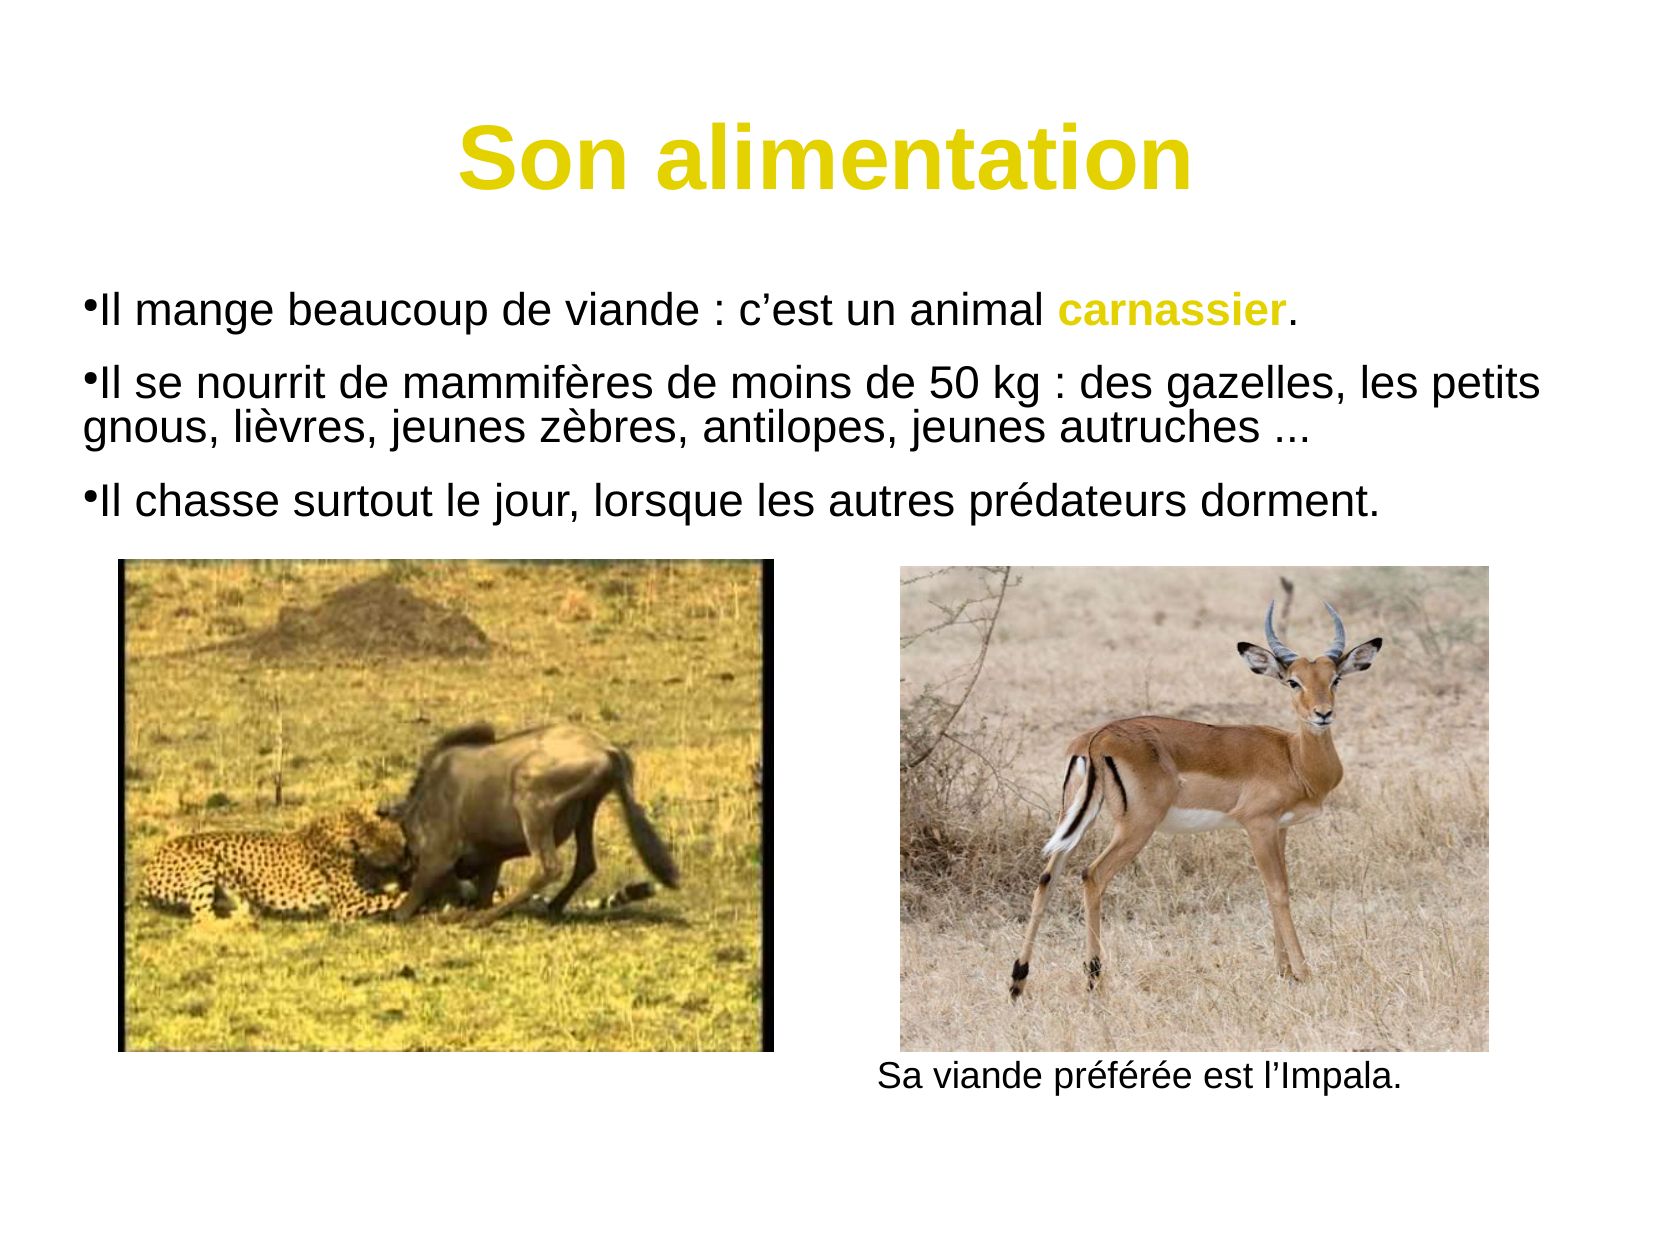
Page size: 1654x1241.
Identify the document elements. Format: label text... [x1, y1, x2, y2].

picture [118, 559, 774, 1052]
picture [900, 566, 1489, 1052]
title Son alimentation [82, 49, 1571, 257]
list Il mange beaucoup de viande : c’est un animal carnassier. Il se nourrit de mammifères de moins de 50 kg : des gazelles, les petits gnous, lièvres, jeunes zèbres, antilopes, jeunes autruches ... Il chasse surtout le jour, lorsque les autres prédateurs dorment. [82, 290, 1571, 544]
text_box Sa viande préférée est l’Impala. [862, 1046, 1477, 1146]
